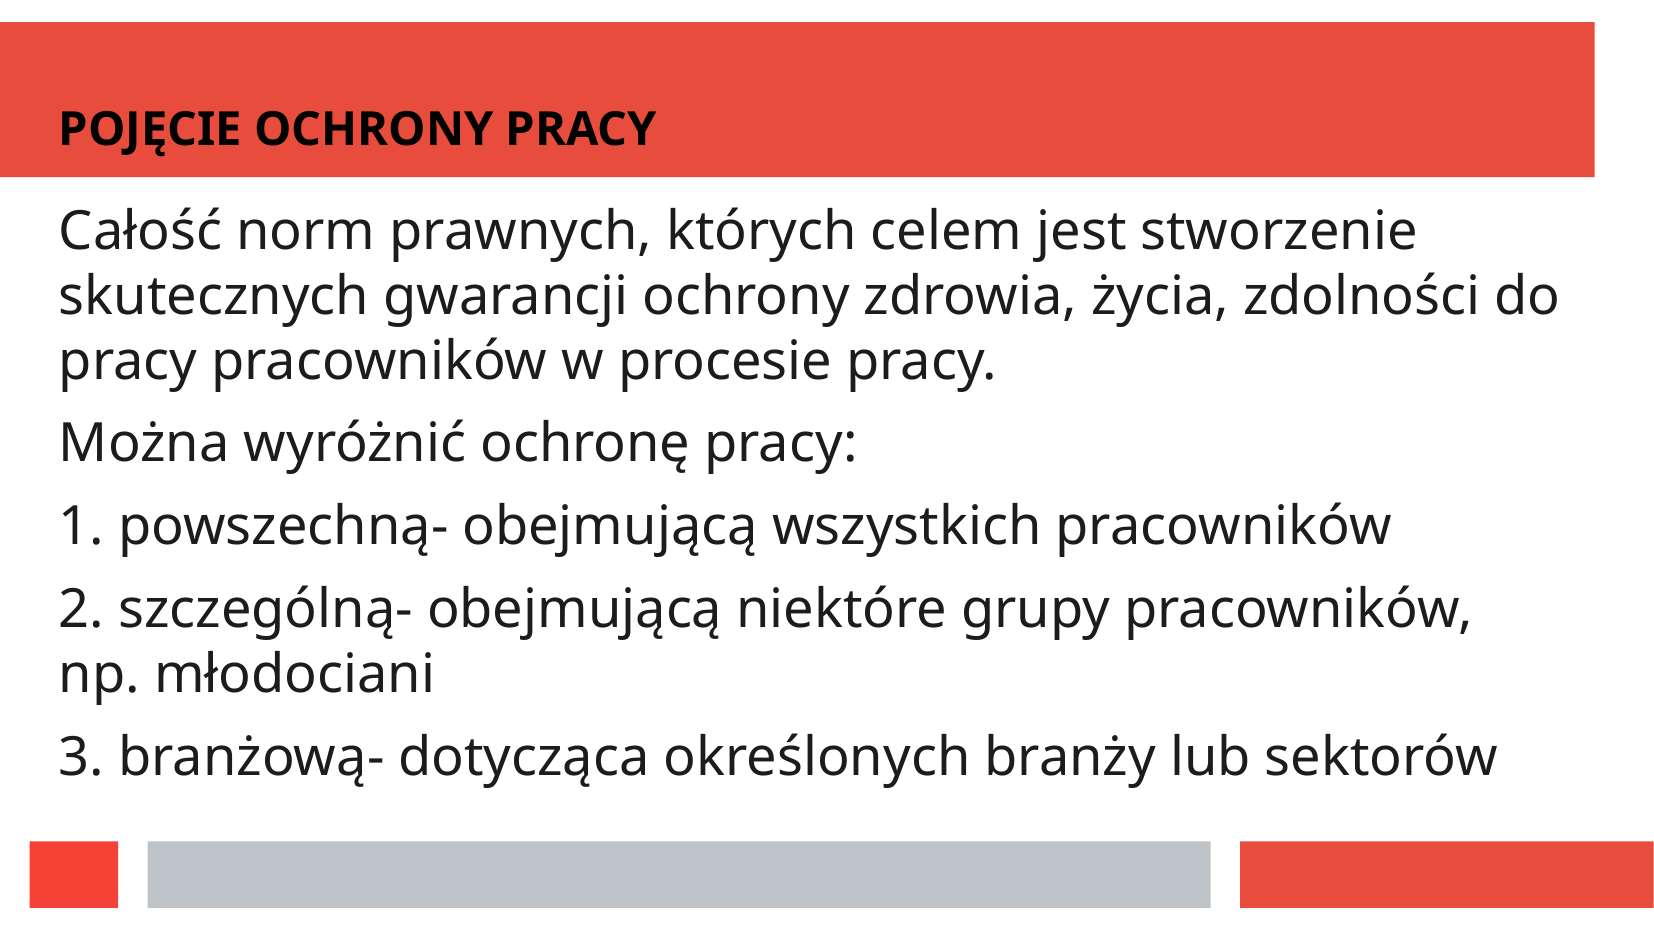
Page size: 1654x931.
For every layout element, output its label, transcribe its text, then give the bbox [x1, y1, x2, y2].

title POJĘCIE OCHRONY PRACY [59, 44, 1595, 156]
subtitle Całość norm prawnych, których celem jest stworzenie skutecznych gwarancji ochrony zdrowia, życia, zdolności do pracy pracowników w procesie pracy. Można wyróżnić ochronę pracy: 1. powszechną- obejmującą wszystkich pracowników 2. szczególną- obejmującą niektóre grupy pracowników, np. młodociani 3. branżową- dotycząca określonych branży lub sektorów [59, 195, 1565, 796]
